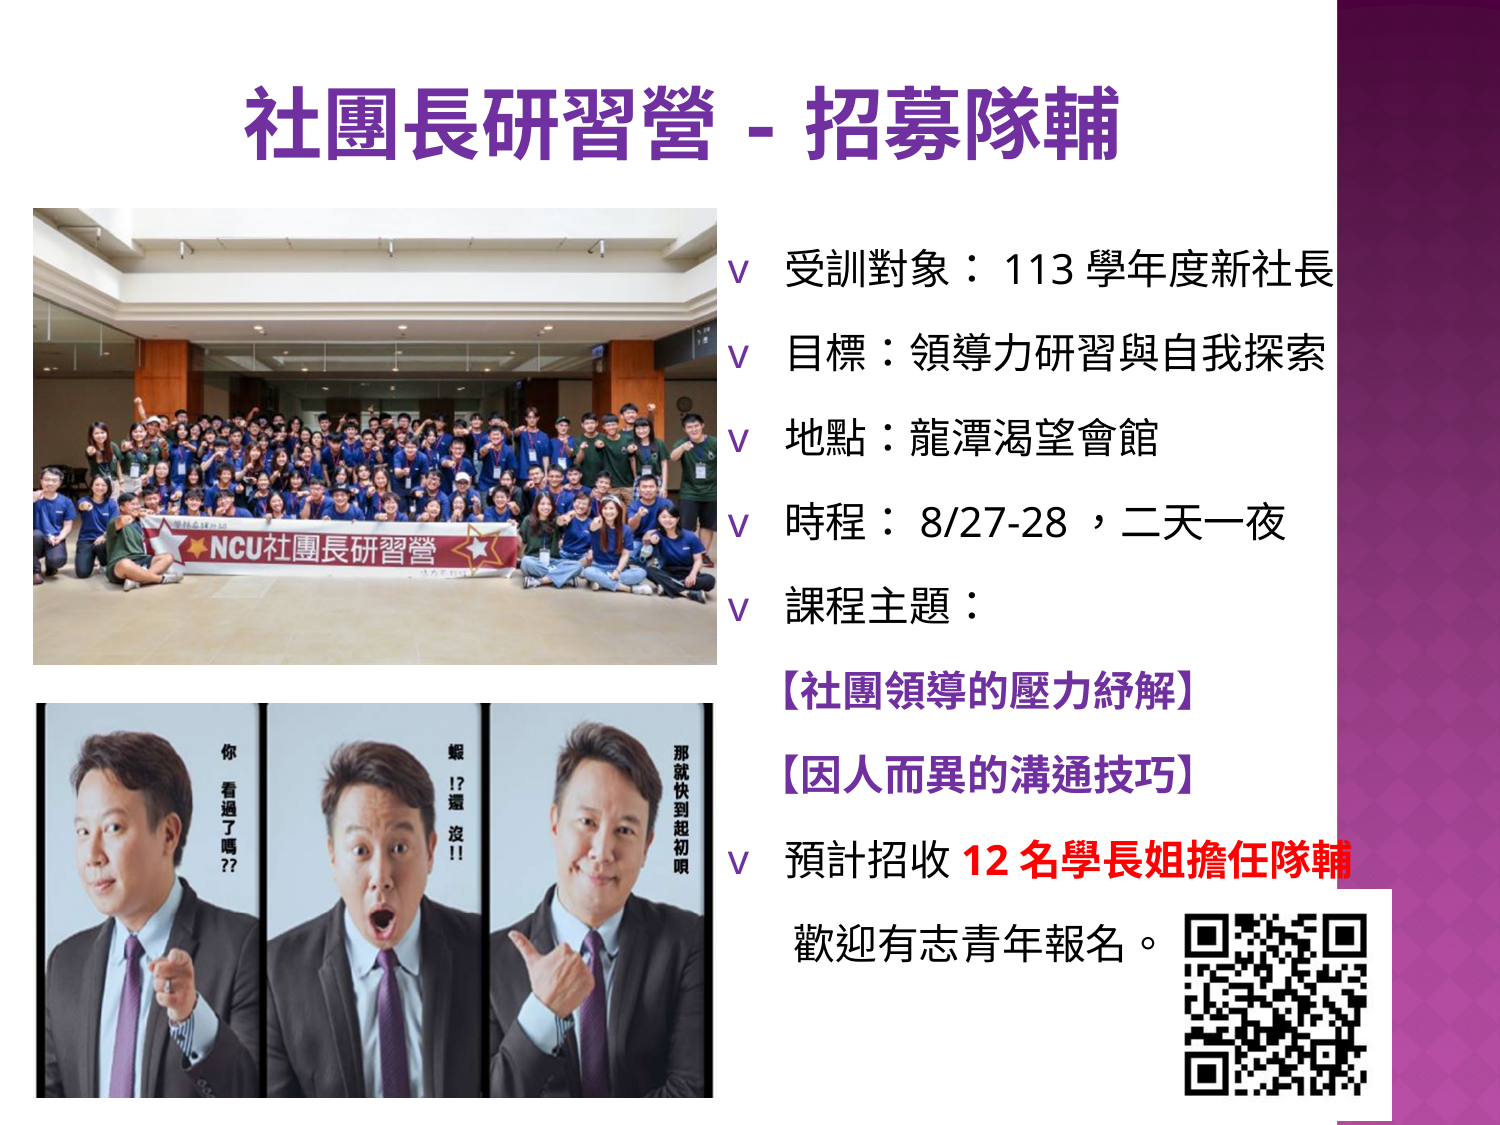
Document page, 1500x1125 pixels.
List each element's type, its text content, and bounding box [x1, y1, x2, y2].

text_box 受訓對象：113學年度新社長 目標：領導力研習與自我探索 地點：龍潭渴望會館 時程：8/27-28，二天一夜 課程主題： 【社團領導的壓力紓解】 【因人而異的溝通技巧】 預計招收12名學長姐擔任隊輔 歡迎有志青年報名。 [716, 212, 1481, 1098]
picture [33, 208, 717, 665]
picture [1160, 889, 1392, 1121]
title 社團長研習營-招募隊輔 [88, 52, 1277, 170]
picture [33, 703, 717, 1098]
text_box 社團長研習-營 [101, 35, 1424, 117]
